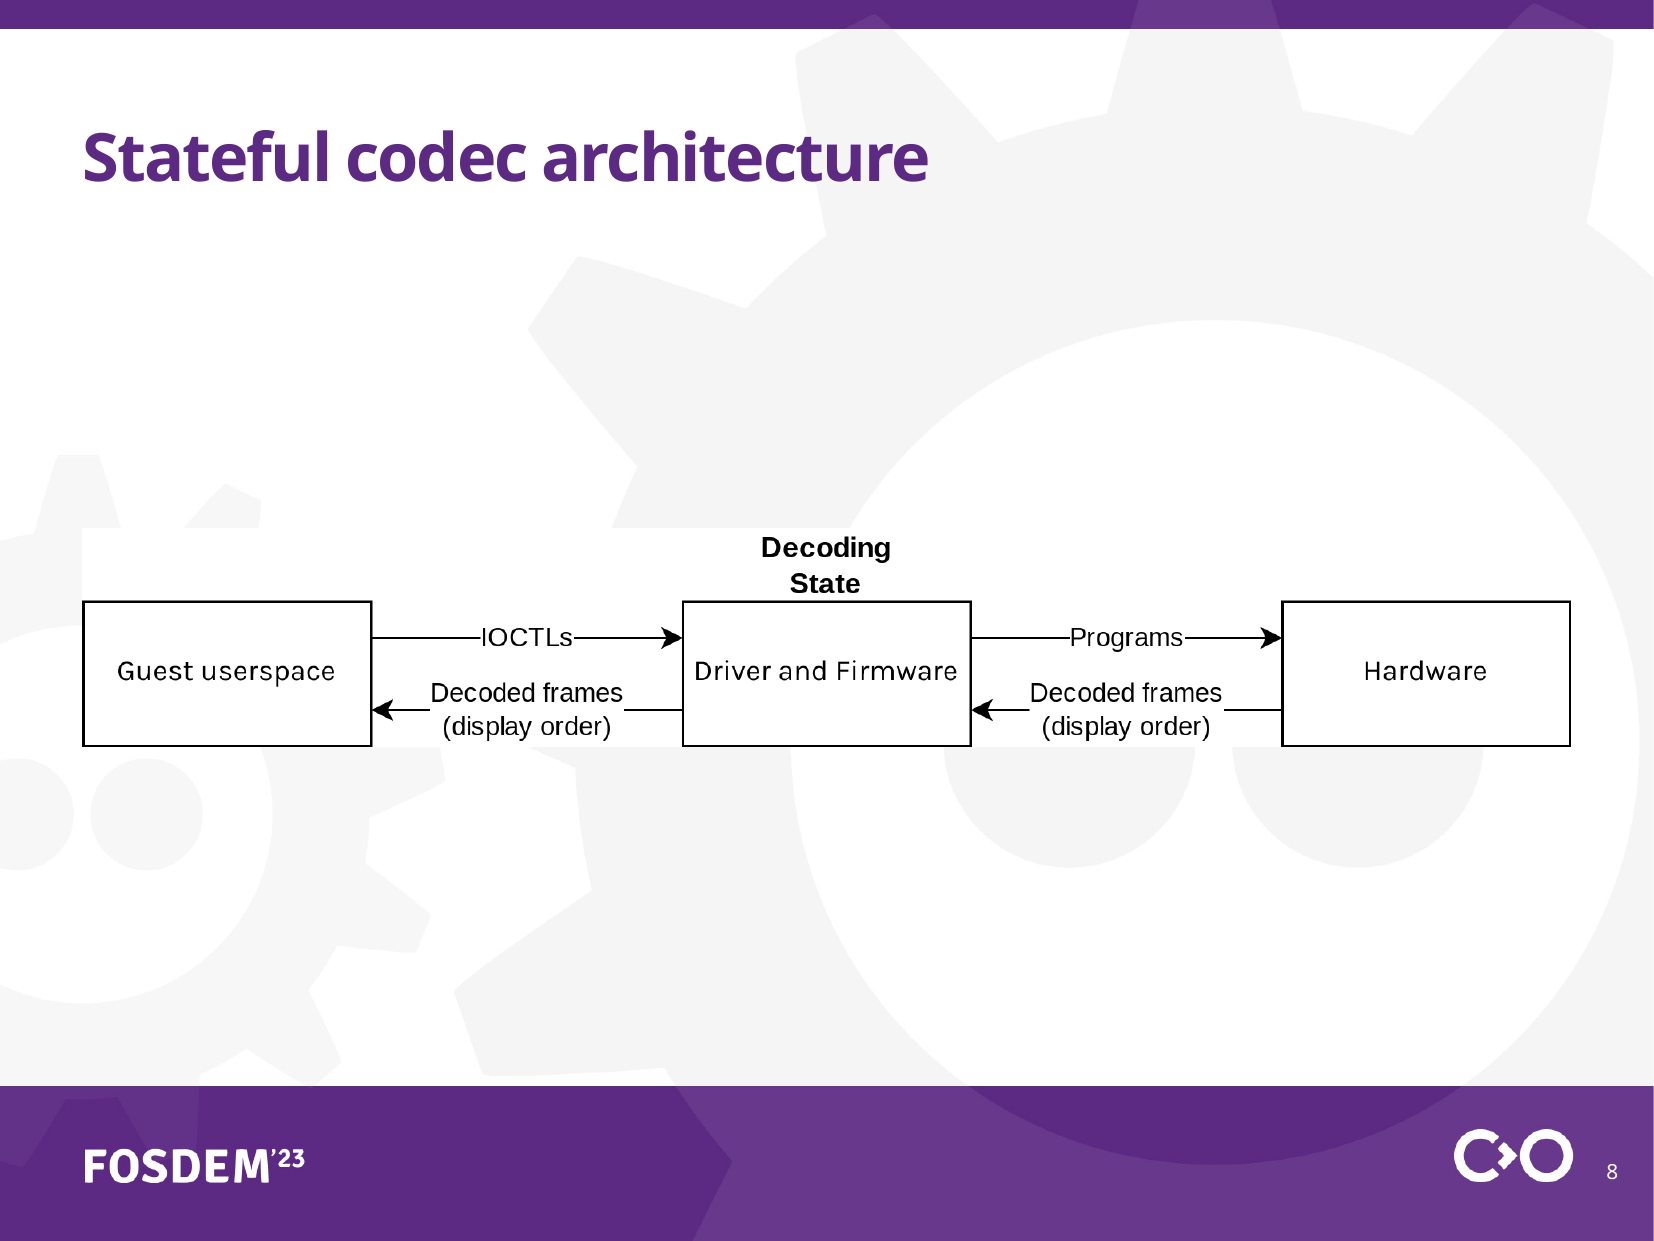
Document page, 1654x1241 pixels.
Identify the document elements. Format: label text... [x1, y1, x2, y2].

picture [0, 0, 1654, 1241]
title Stateful codec architecture [82, 47, 1571, 201]
